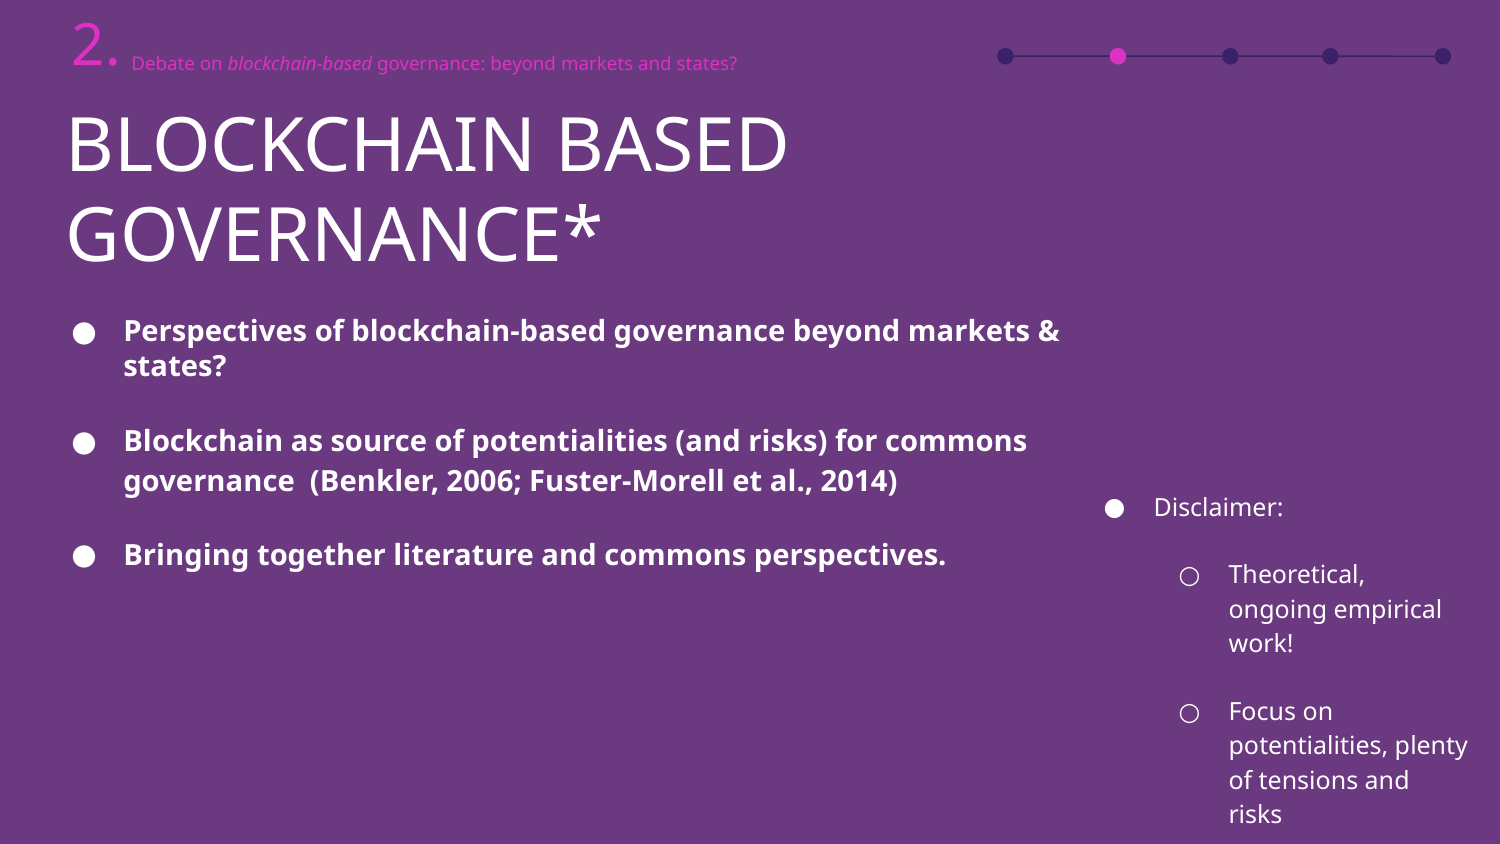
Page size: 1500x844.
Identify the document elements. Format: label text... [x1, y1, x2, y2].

list Perspectives of blockchain-based governance beyond markets & states? Blockchain as source of potentialities (and risks) for commons governance (Benkler, 2006; Fuster-Morell et al., 2014) Bringing together literature and commons perspectives. [33, 297, 1103, 613]
list Disclaimer: Theoretical, ongoing empirical work! Focus on potentialities, plenty of tensions and risks [1063, 408, 1484, 632]
text_box [1434, 47, 1452, 65]
list Debate on blockchain-based governance: beyond markets and states? [116, 33, 976, 82]
title BLOCKCHAIN BASED GOVERNANCE* [50, 81, 948, 199]
text_box [1222, 47, 1239, 65]
text_box [997, 47, 1014, 65]
text_box [1322, 47, 1339, 65]
text_box [1109, 47, 1127, 65]
title 2. [56, 0, 165, 98]
